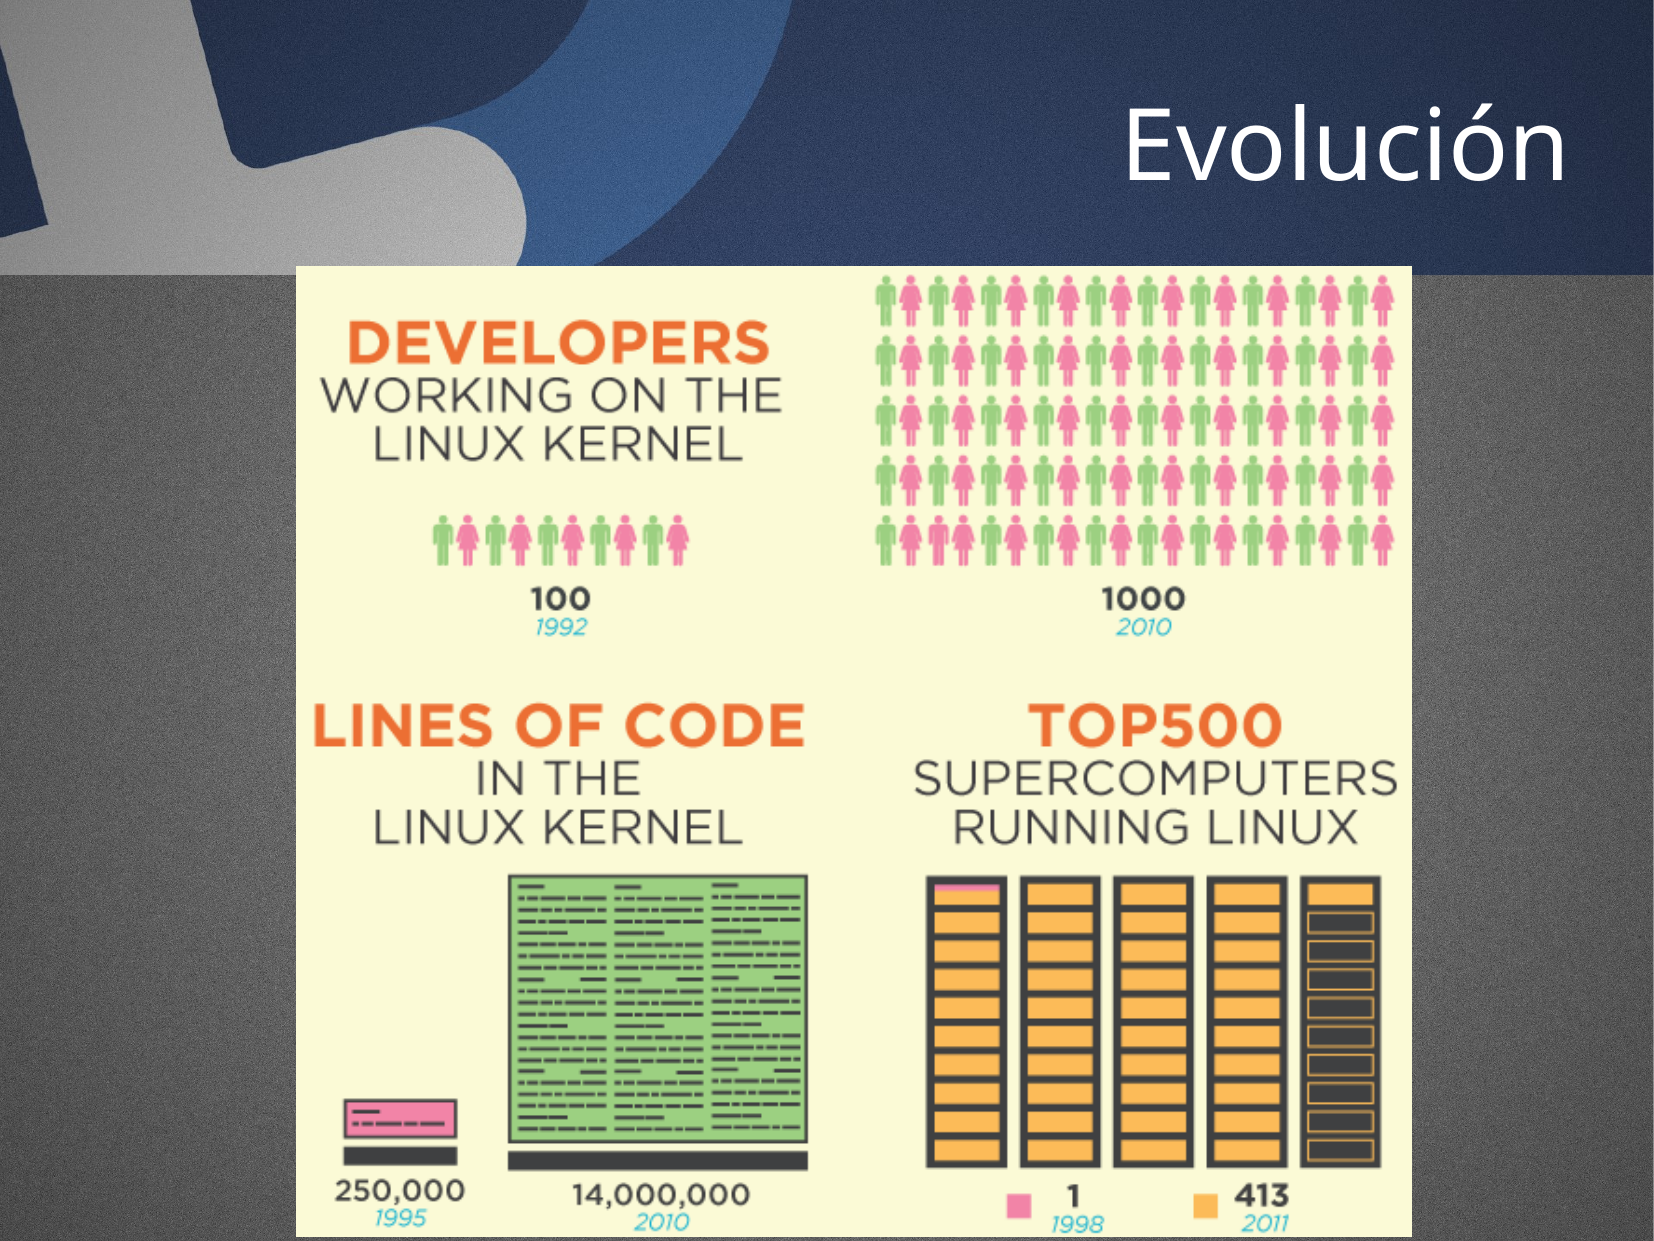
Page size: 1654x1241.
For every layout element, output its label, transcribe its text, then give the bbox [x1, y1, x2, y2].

title Evolución [82, 37, 1571, 245]
picture [0, 0, 1654, 1241]
